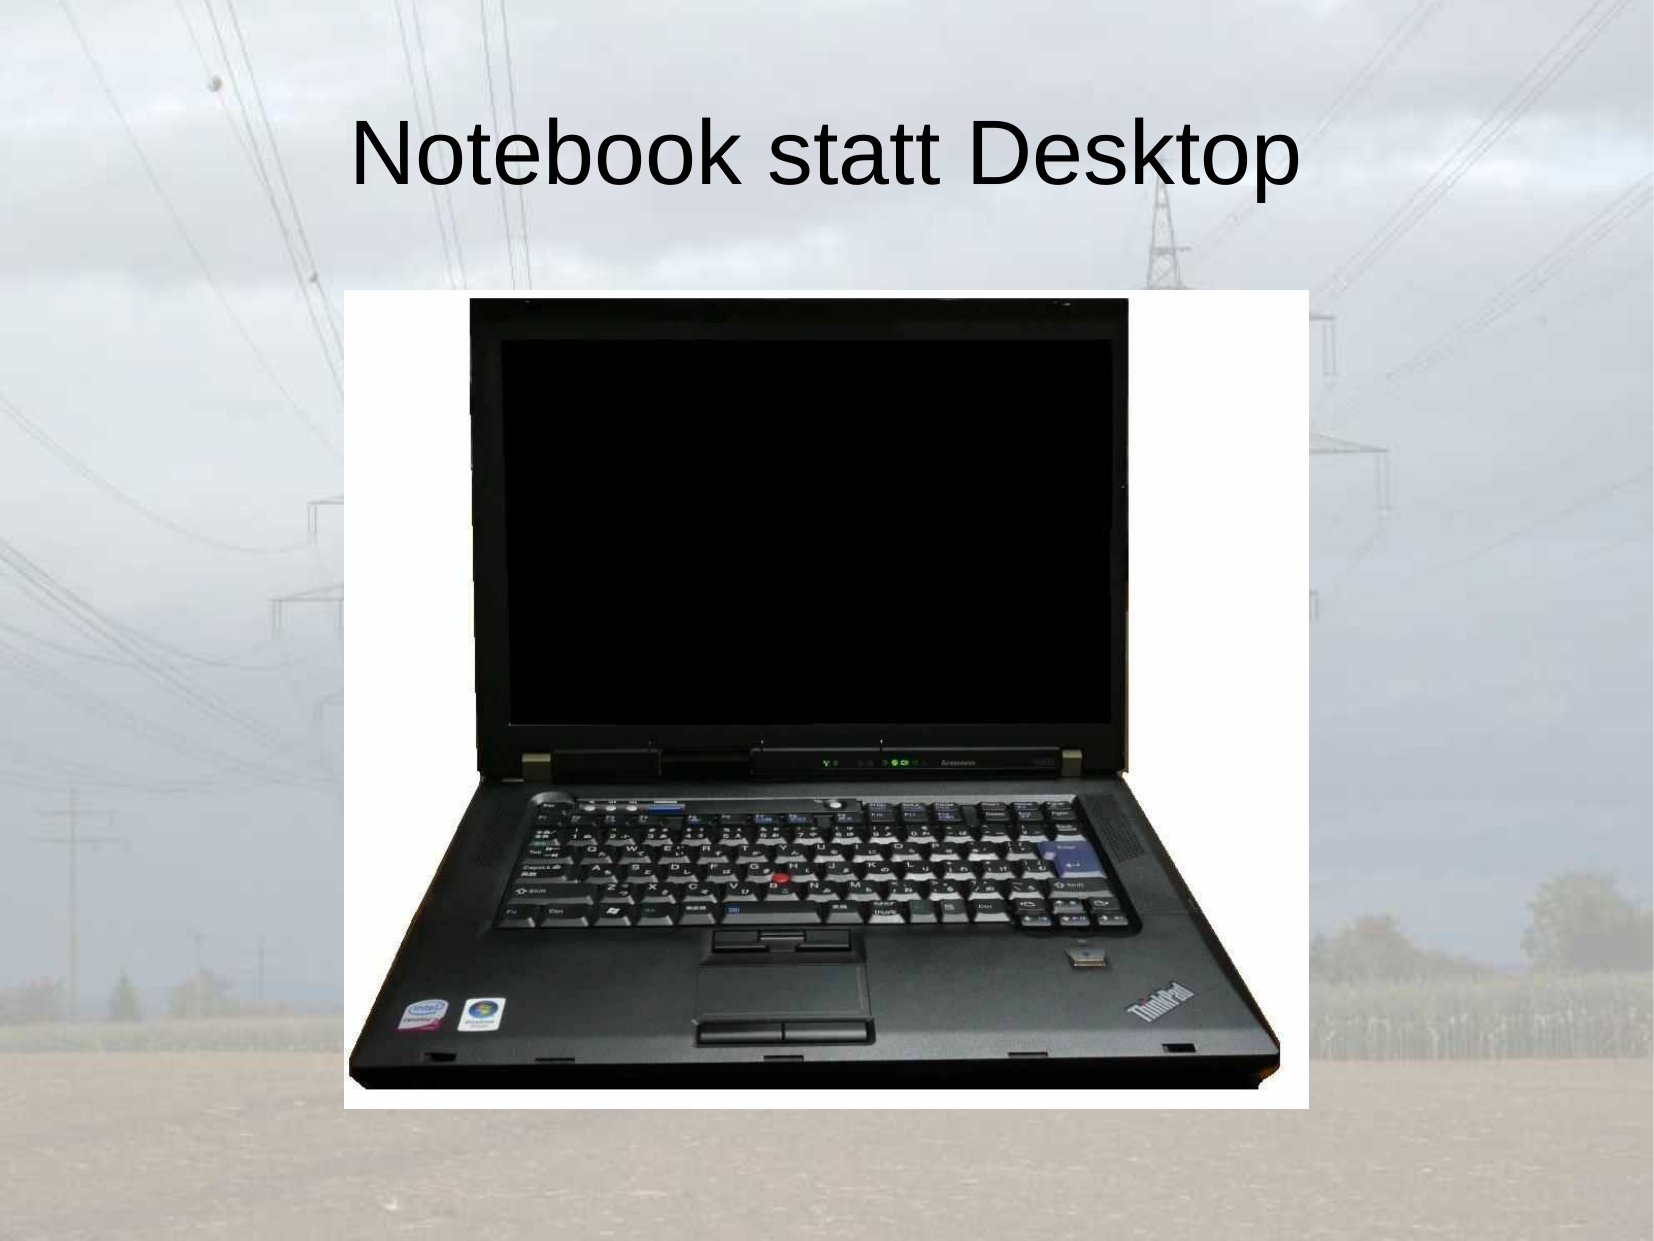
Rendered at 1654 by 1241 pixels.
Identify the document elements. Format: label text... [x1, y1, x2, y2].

title Notebook statt Desktop [82, 49, 1571, 257]
picture [0, 0, 1654, 1241]
